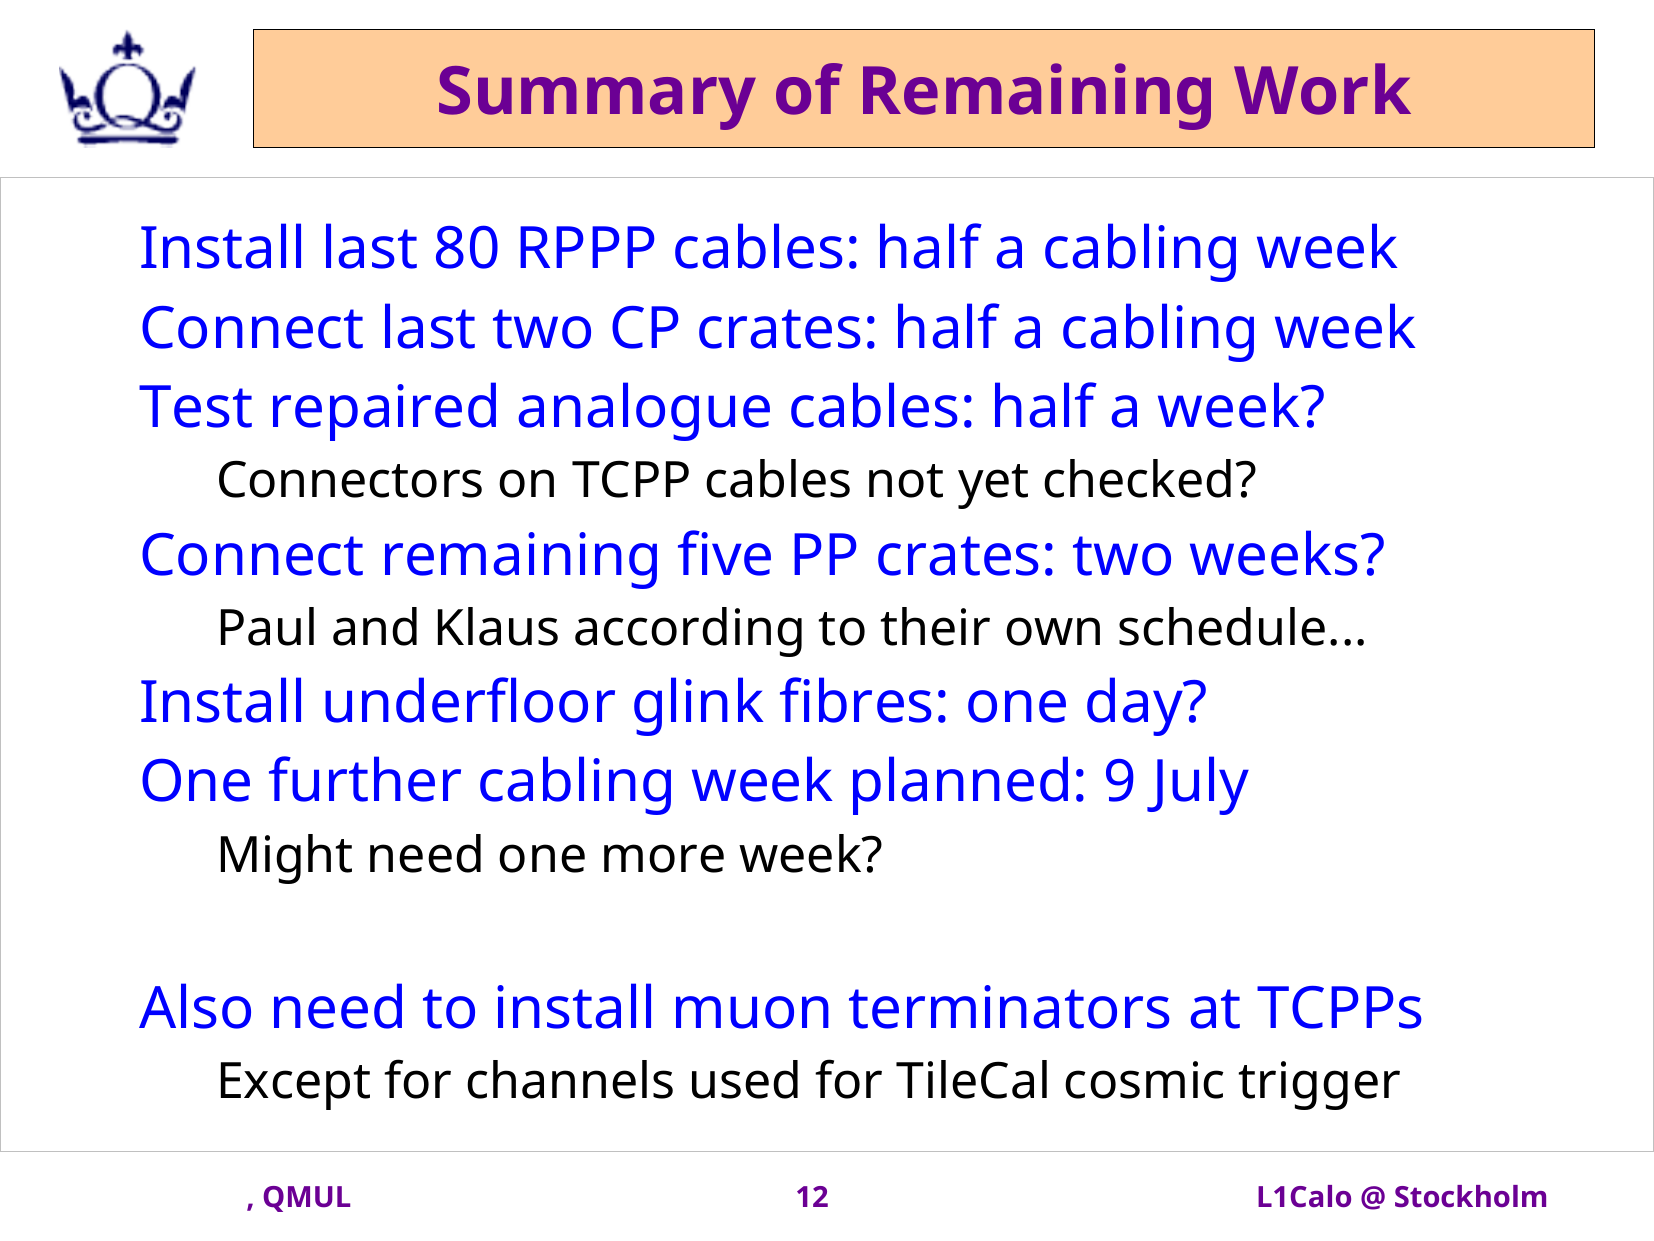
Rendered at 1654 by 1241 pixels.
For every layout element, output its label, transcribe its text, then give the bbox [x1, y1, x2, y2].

picture [59, 29, 200, 148]
list Install last 80 RPPP cables: half a cabling week Connect last two CP crates: half a cabling week Test repaired analogue cables: half a week? Connectors on TCPP cables not yet checked? Connect remaining five PP crates: two weeks? Paul and Klaus according to their own schedule... Install underfloor glink fibres: one day? One further cabling week planned: 9 July Might need one more week? Also need to install muon terminators at TCPPs Except for channels used for TileCal cosmic trigger [121, 206, 1534, 1140]
title Summary of Remaining Work [253, 29, 1595, 148]
